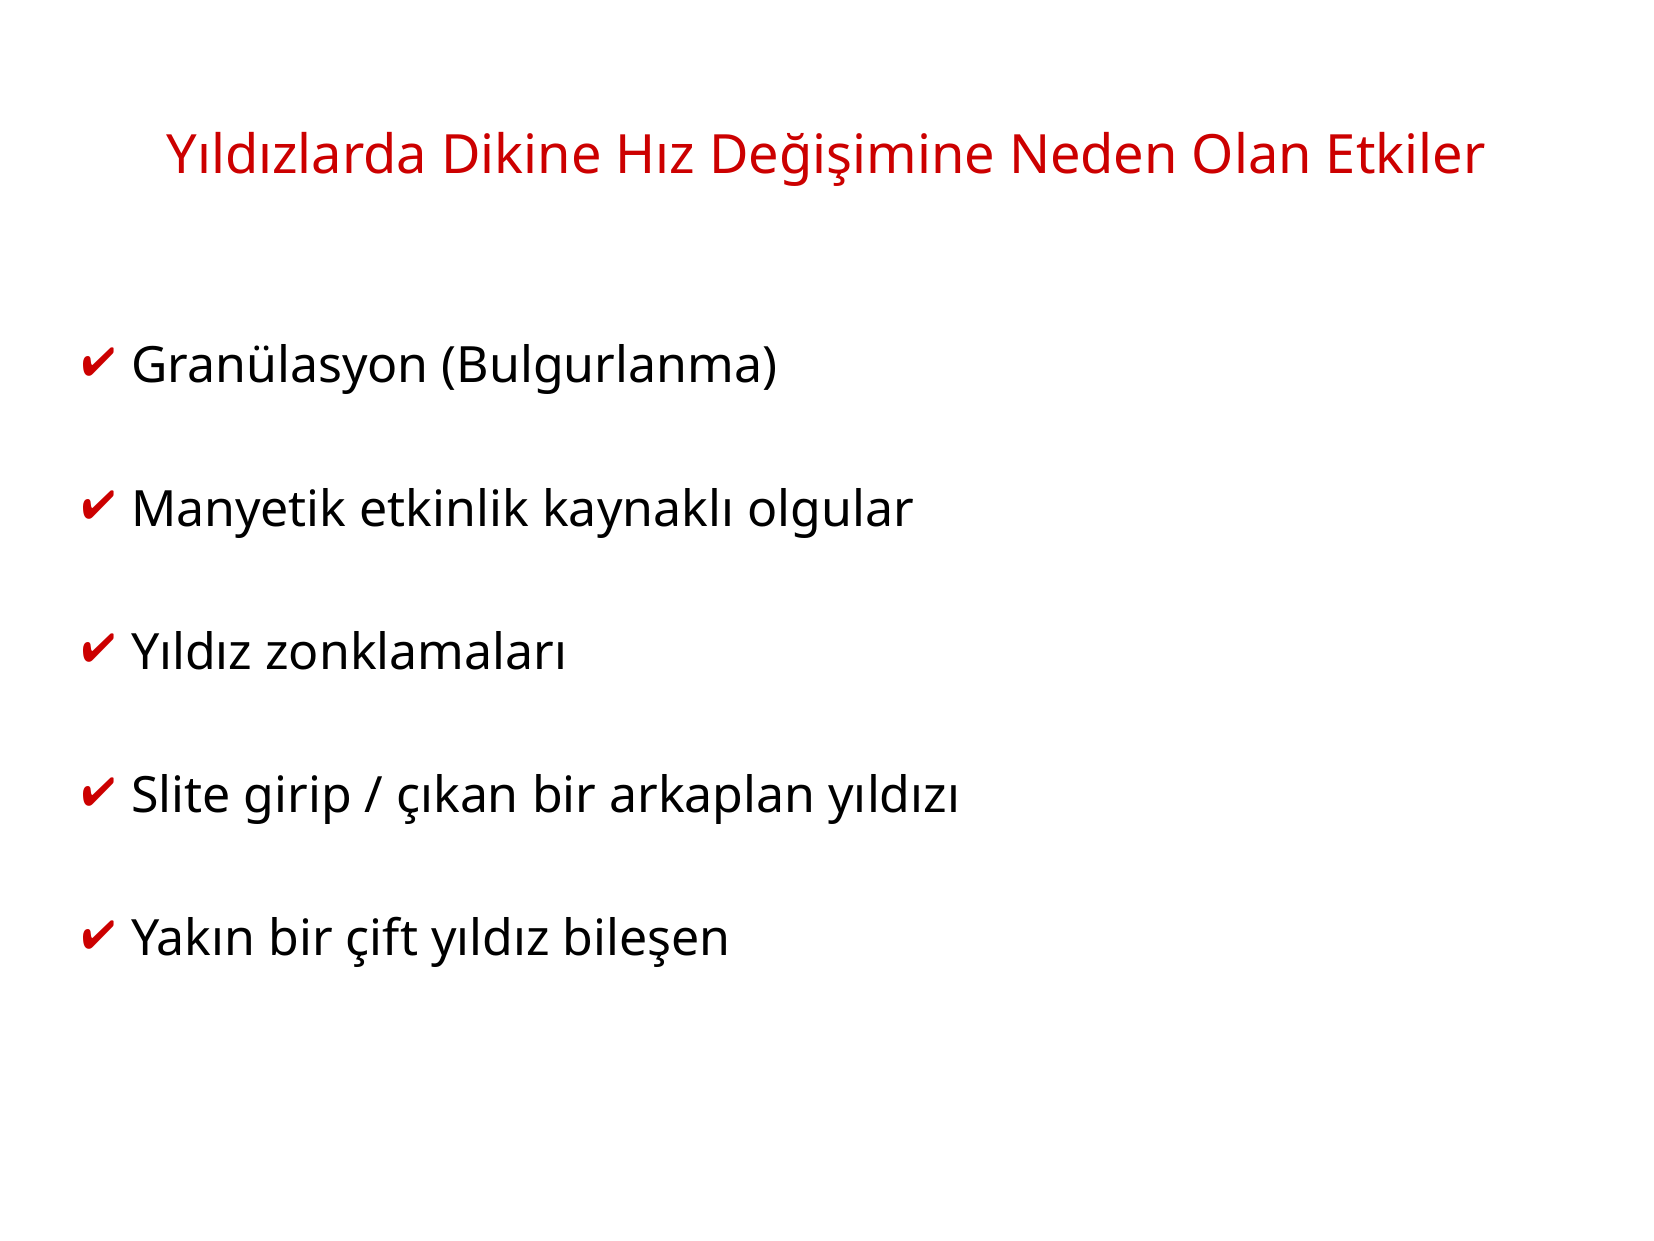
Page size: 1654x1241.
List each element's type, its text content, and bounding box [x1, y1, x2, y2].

title Yıldızlarda Dikine Hız Değişimine Neden Olan Etkiler [82, 49, 1571, 257]
subtitle Granülasyon (Bulgurlanma) Manyetik etkinlik kaynaklı olgular Yıldız zonklamaları Slite girip / çıkan bir arkaplan yıldızı Yakın bir çift yıldız bileşen [82, 290, 1571, 1010]
